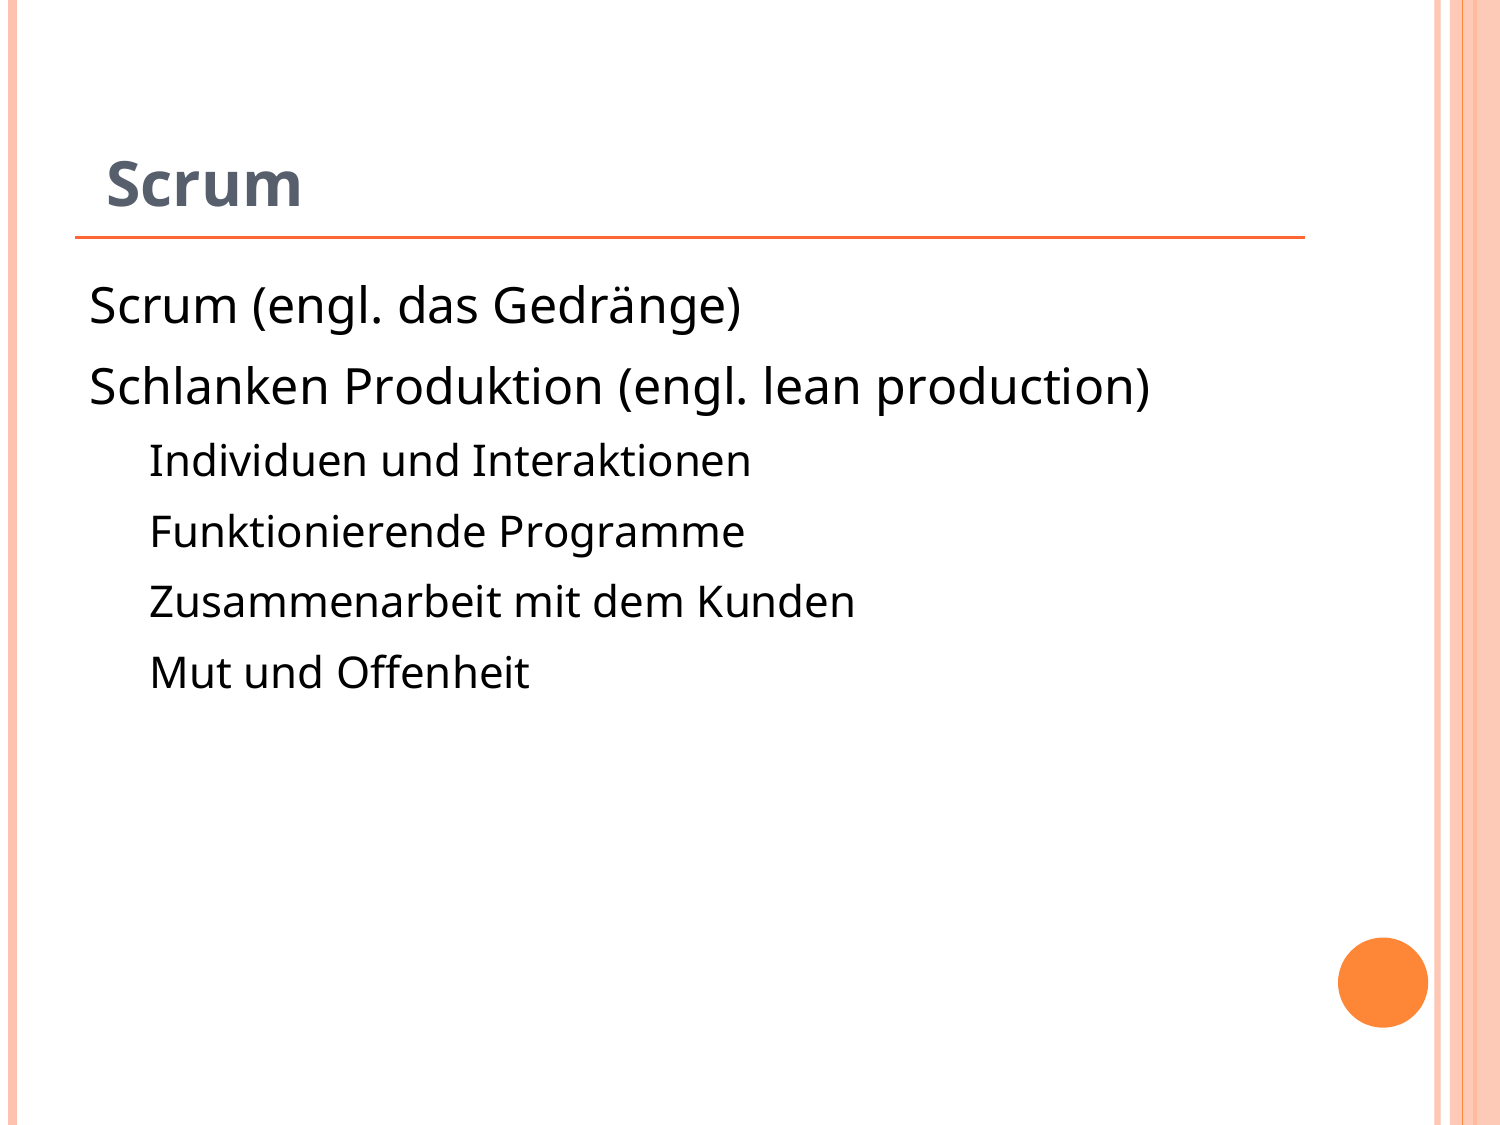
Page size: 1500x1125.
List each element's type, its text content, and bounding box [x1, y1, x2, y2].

title Scrum [74, 25, 1300, 233]
list Scrum (engl. das Gedränge) Schlanken Produktion (engl. lean production) Individuen und Interaktionen Funktionierende Programme Zusammenarbeit mit dem Kunden Mut und Offenheit [74, 262, 1300, 1063]
